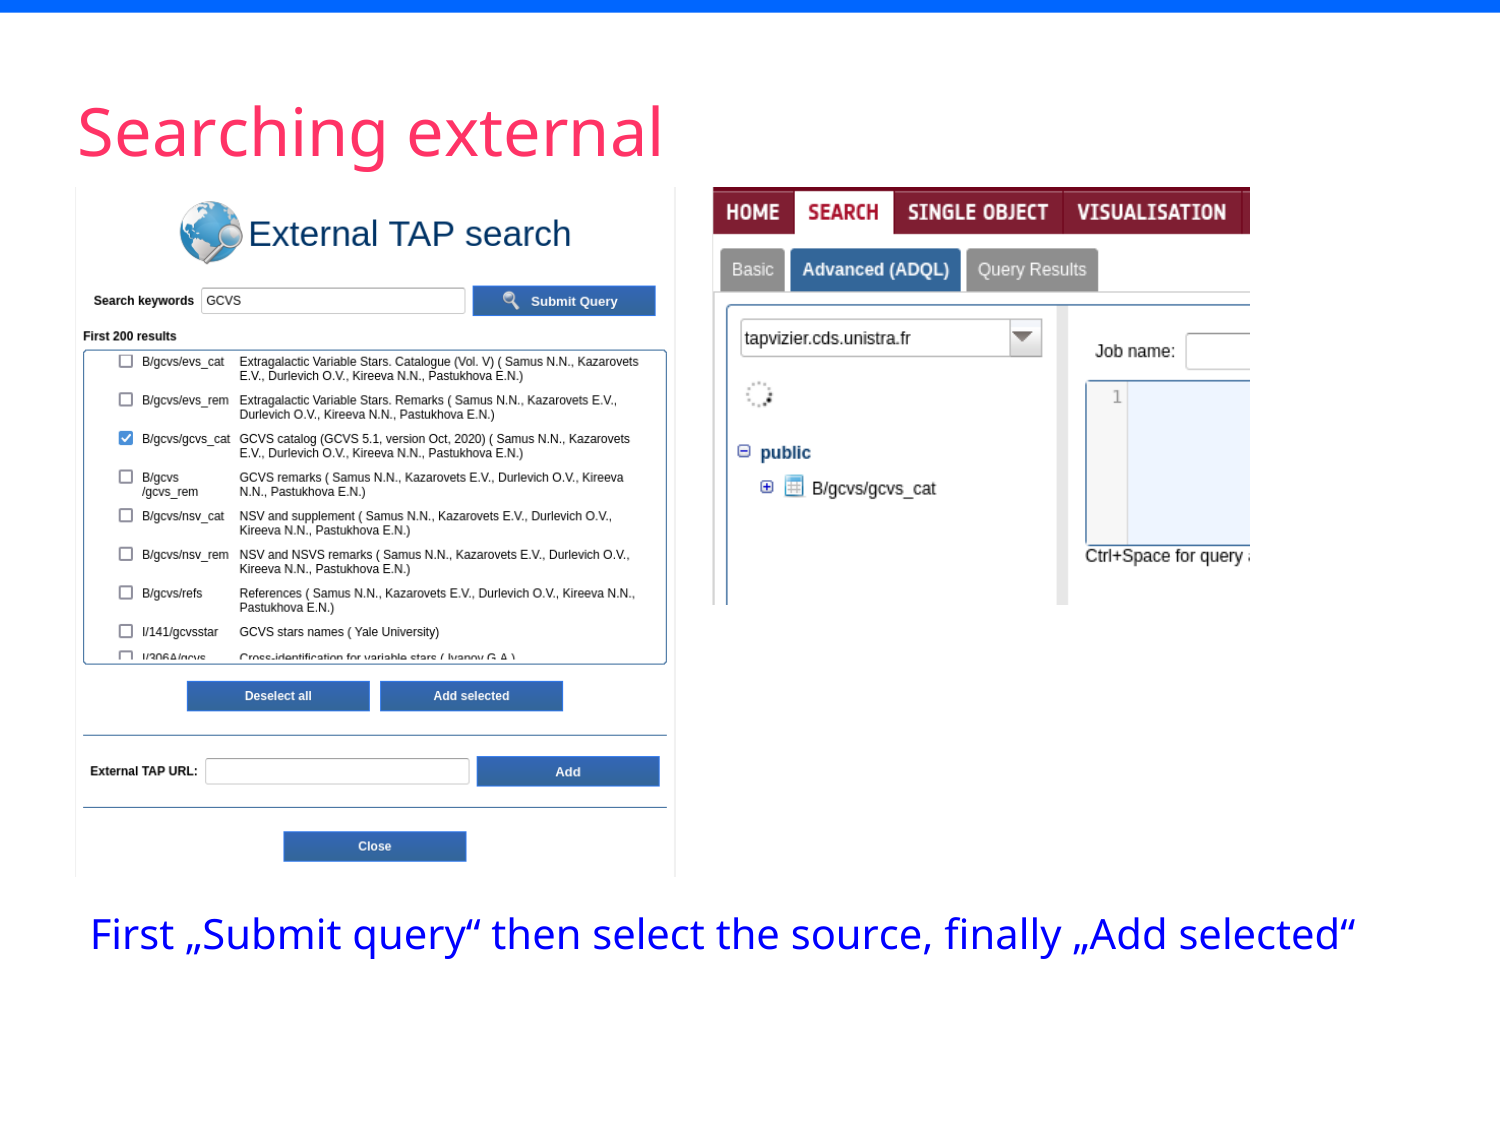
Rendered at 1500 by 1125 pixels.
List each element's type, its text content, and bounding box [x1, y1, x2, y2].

picture [712, 187, 1250, 605]
text_box First „Submit query“ then select the source, finally „Add selected“ [75, 900, 1500, 1051]
picture [75, 187, 676, 877]
text_box Searching external source [63, 82, 863, 258]
